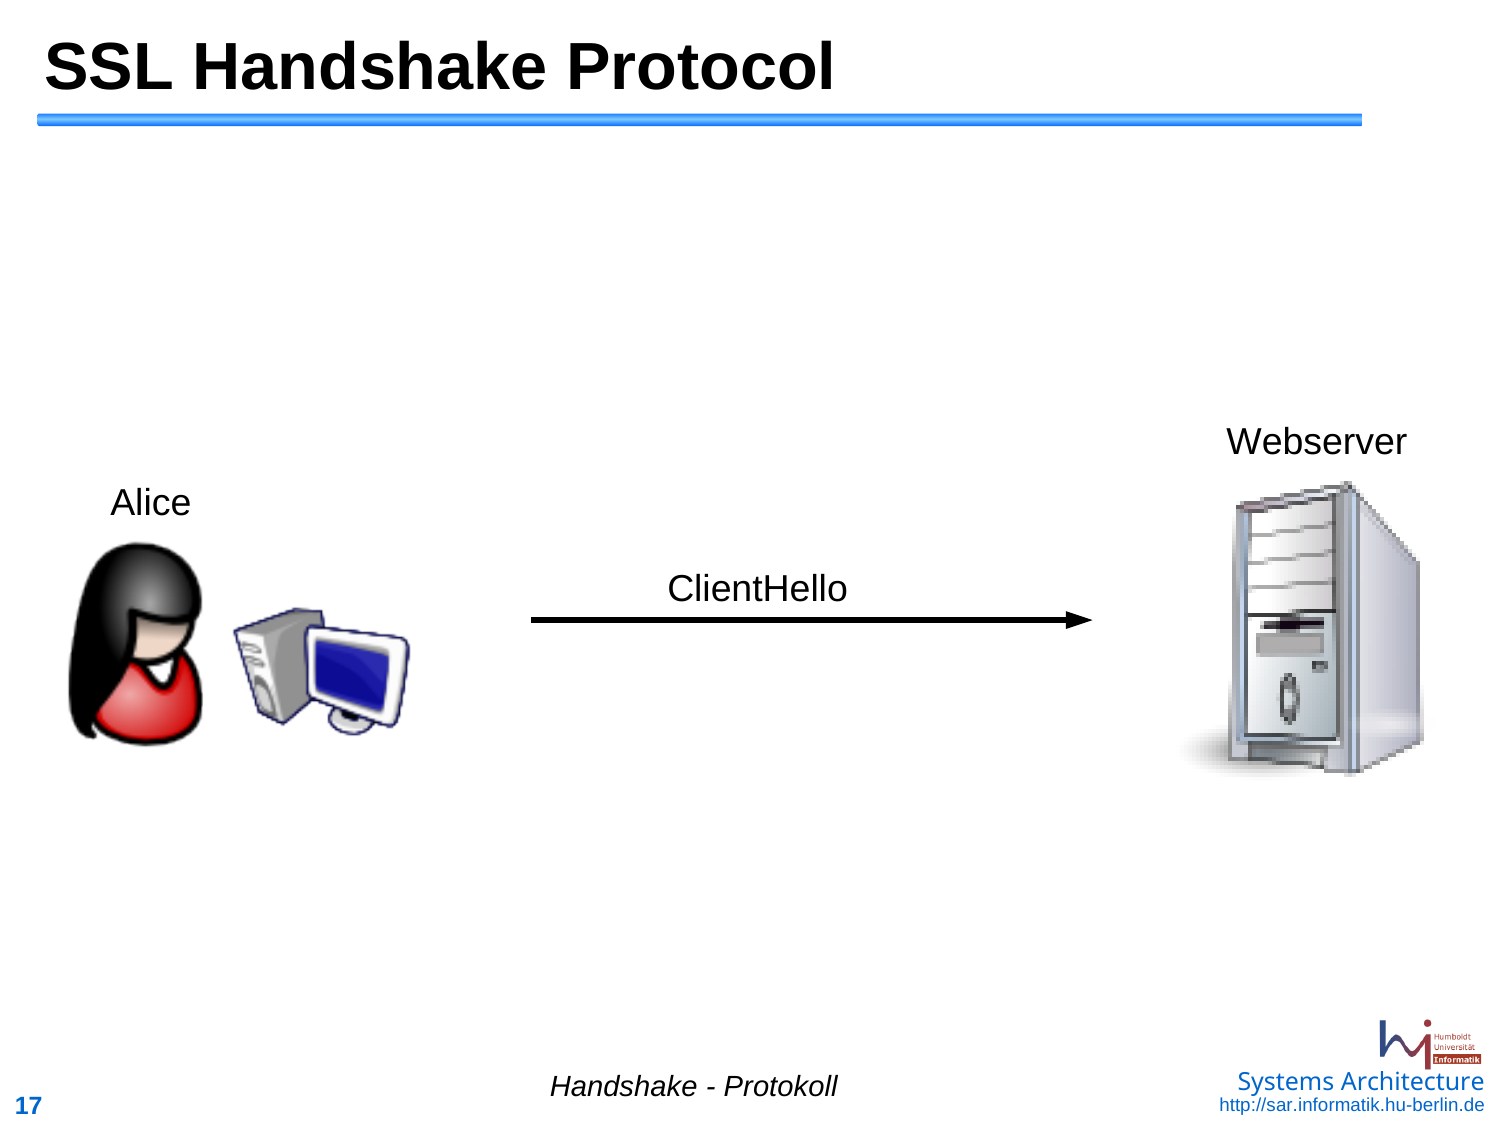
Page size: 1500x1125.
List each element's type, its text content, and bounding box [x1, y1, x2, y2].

picture [35, 543, 418, 768]
text_box Alice [29, 474, 273, 543]
text_box Webserver [1198, 413, 1436, 471]
text_box Handshake - Protokoll [442, 1062, 945, 1111]
text_box ClientHello [649, 557, 945, 621]
picture [1156, 469, 1477, 790]
title SSL Handshake Protocol [29, 20, 1500, 114]
picture [1376, 1016, 1483, 1071]
